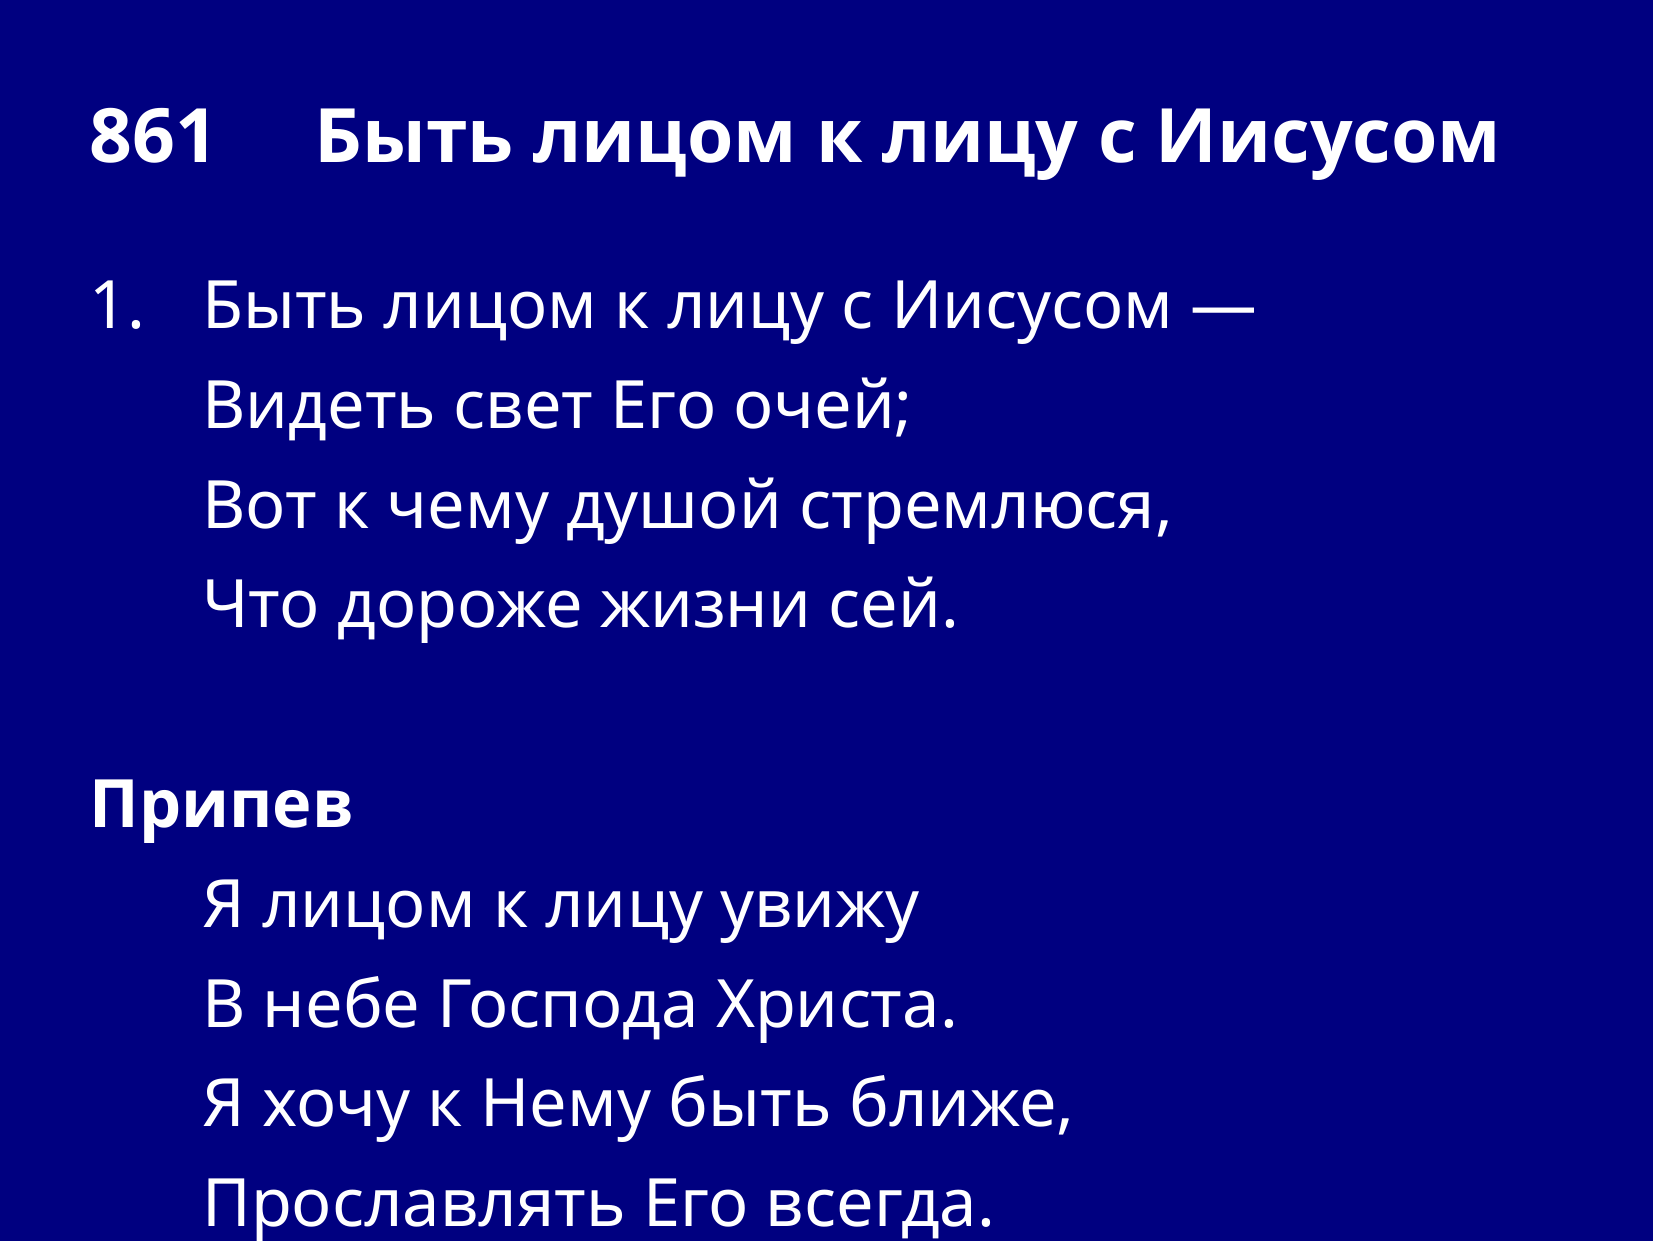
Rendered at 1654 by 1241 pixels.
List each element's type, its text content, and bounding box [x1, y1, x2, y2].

text_box 861 Быть лицом к лицу с Иисусом [75, 75, 1651, 188]
text_box 1. Быть лицом к лицу с Иисусом — Видеть свет Его очей; Вот к чему душой стремлюся, Что дороже жизни сей. Припев Я лицом к лицу увижу В небе Господа Христа. Я хочу к Нему быть ближе, Прославлять Его всегда. [75, 188, 1576, 1163]
